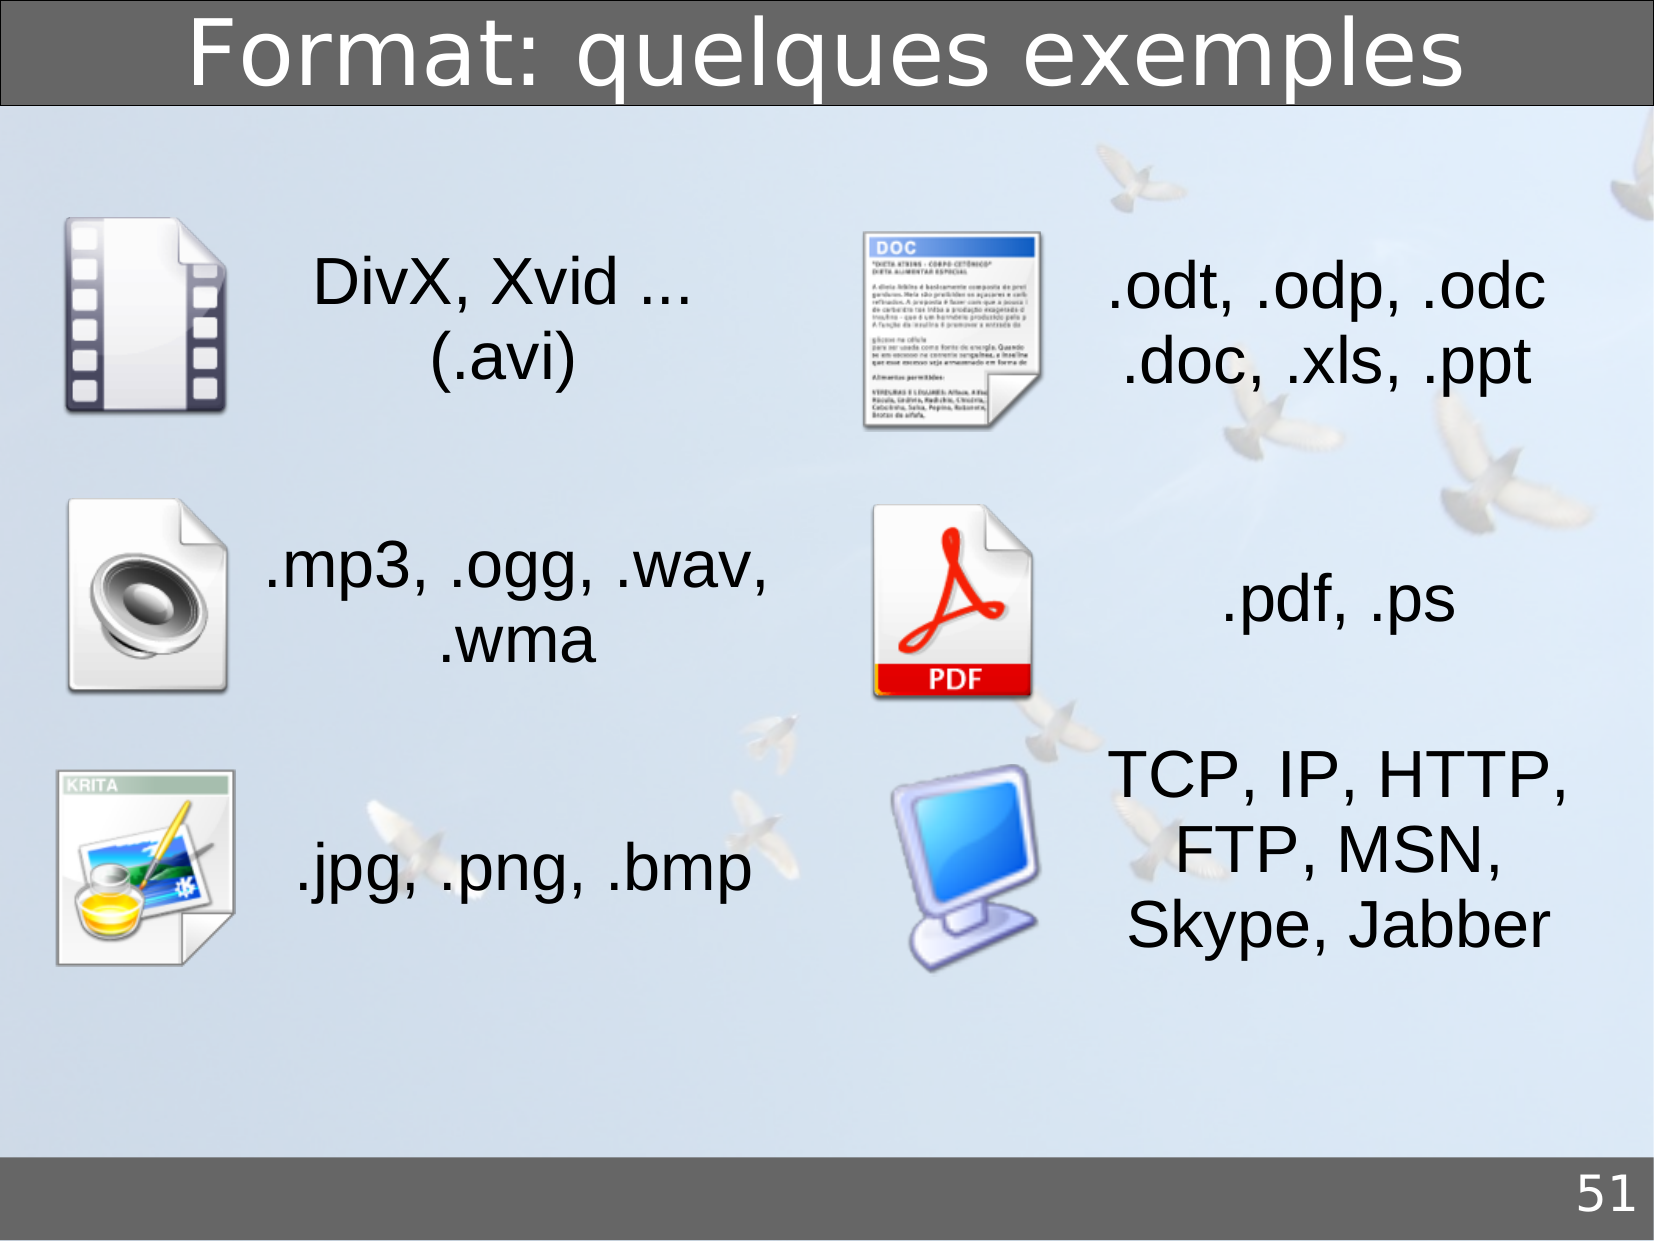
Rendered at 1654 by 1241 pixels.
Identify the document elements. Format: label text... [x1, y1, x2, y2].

text_box DivX, Xvid ... (.avi) [263, 235, 743, 402]
title Format: quelques exemples [0, 0, 1654, 107]
picture [858, 504, 1059, 705]
text_box .pdf, .ps [1067, 547, 1612, 648]
text_box .odt, .odp, .odc .doc, .xls, .ppt [1055, 239, 1600, 407]
text_box .jpg, .png, .bmp [252, 816, 797, 917]
picture [51, 217, 252, 418]
picture [856, 764, 1081, 977]
picture [854, 231, 1055, 432]
picture [47, 769, 245, 967]
text_box TCP, IP, HTTP, FTP, MSN, Skype, Jabber [1067, 724, 1612, 974]
text_box .mp3, .ogg, .wav, .wma [260, 518, 775, 685]
picture [53, 498, 254, 699]
